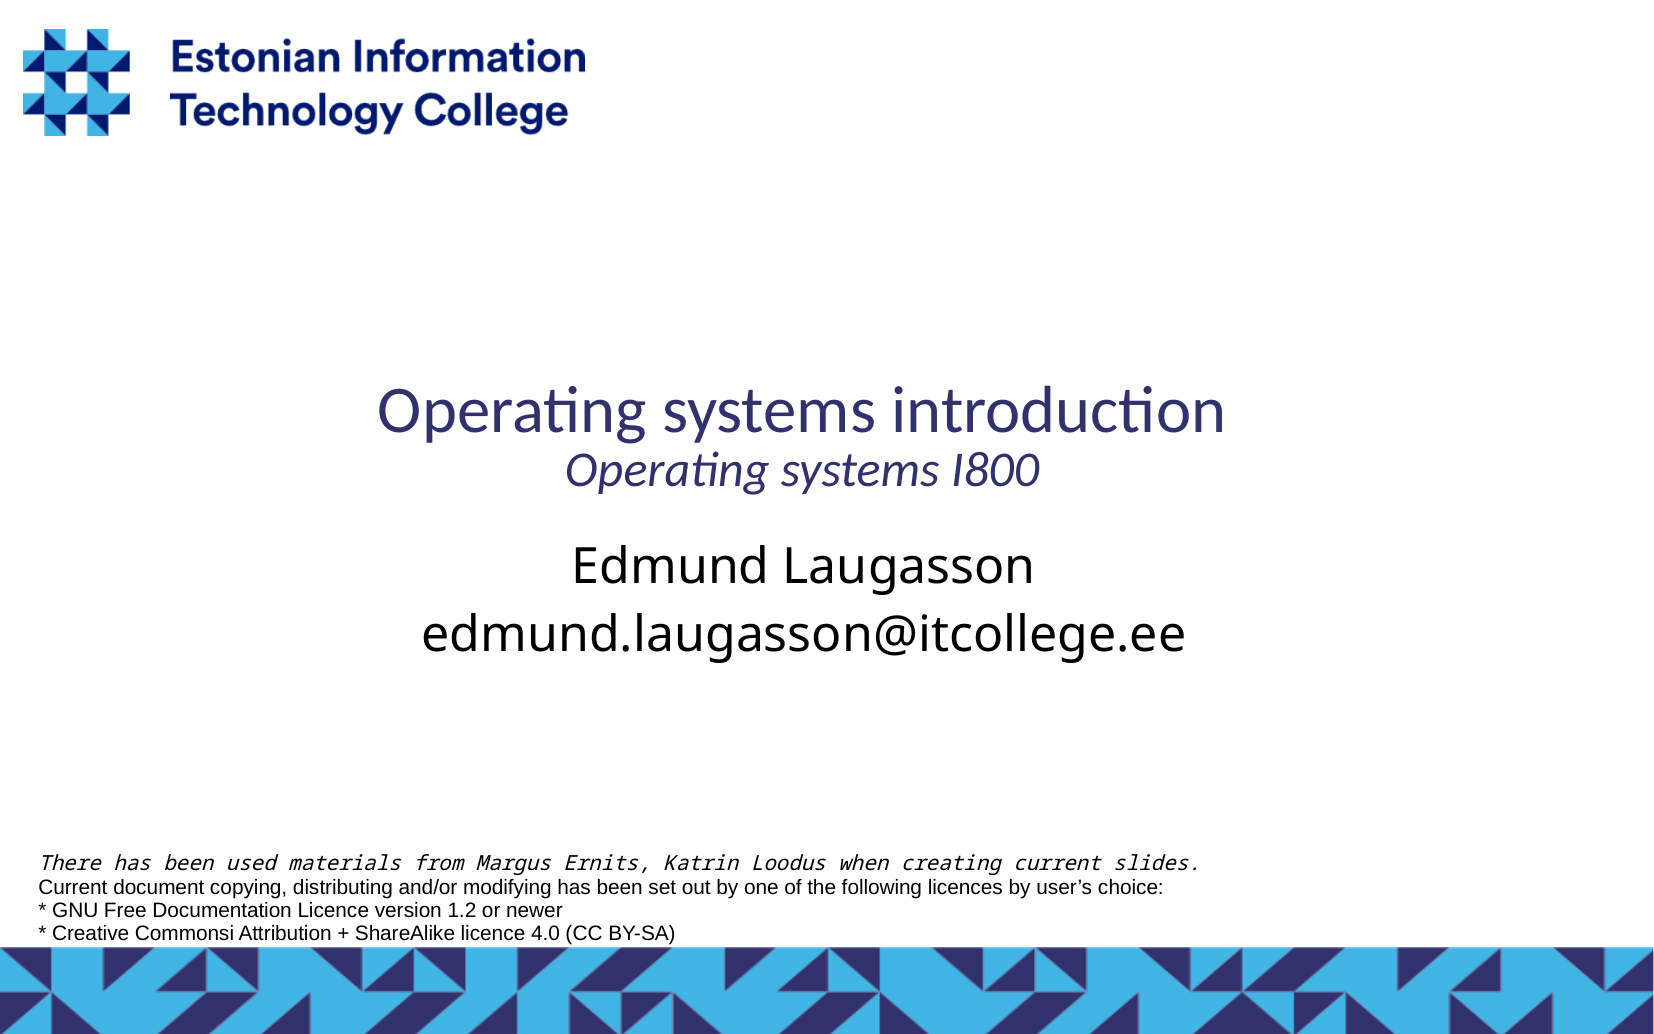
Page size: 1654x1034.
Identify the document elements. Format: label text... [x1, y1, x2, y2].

text_box There has been used materials from Margus Ernits, Katrin Loodus when creating current slides. [23, 840, 1229, 880]
picture [23, 29, 585, 136]
text_box Current document copying, distributing and/or modifying has been set out by one of the following licences by user’s choice: * GNU Free Documentation Licence version 1.2 or newer * Creative Commonsi Attribution + ShareAlike licence 4.0 (CC BY-SA) [23, 868, 1642, 954]
subtitle Edmund Laugasson edmund.laugasson@itcollege.ee [236, 532, 1372, 665]
title Operating systems introduction Operating systems I800 [234, 346, 1371, 535]
